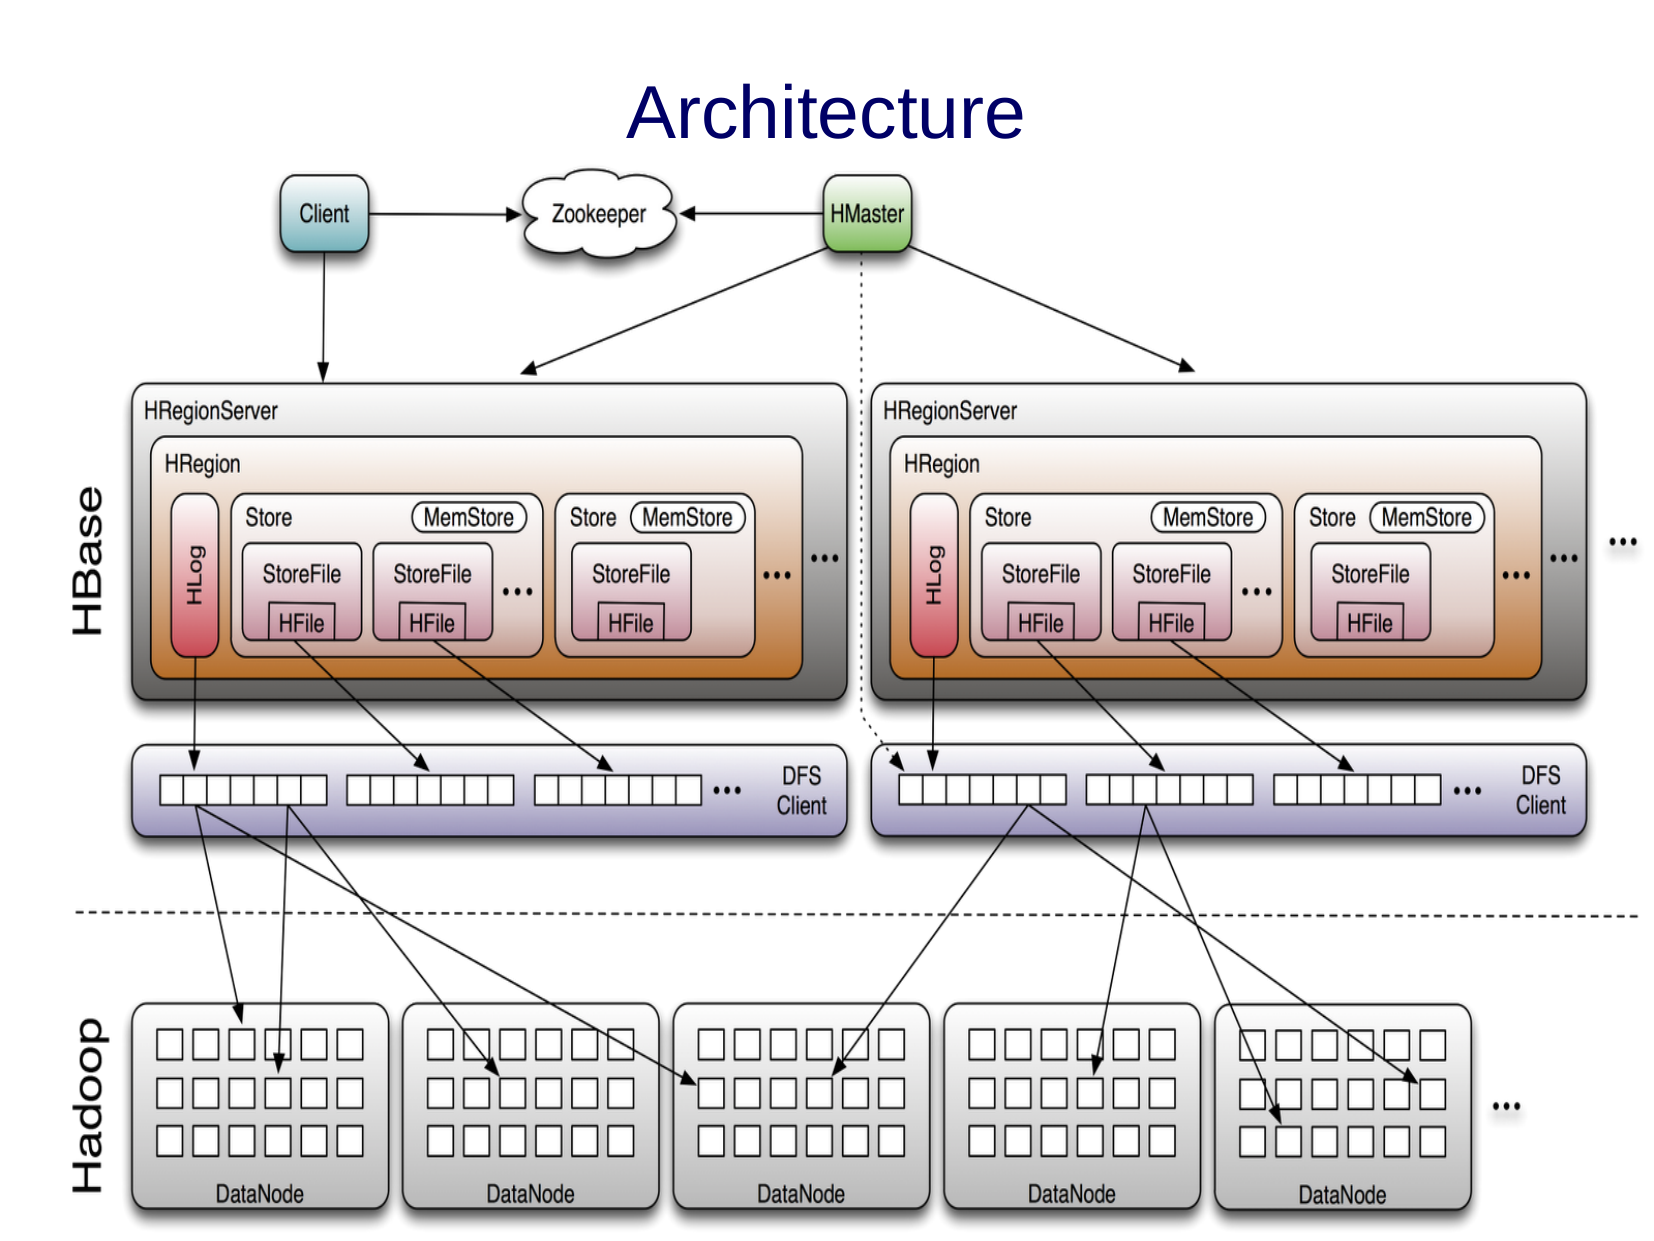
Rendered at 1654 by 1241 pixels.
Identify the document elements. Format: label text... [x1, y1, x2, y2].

title Architecture [123, 34, 1530, 151]
picture [0, 151, 1654, 1241]
